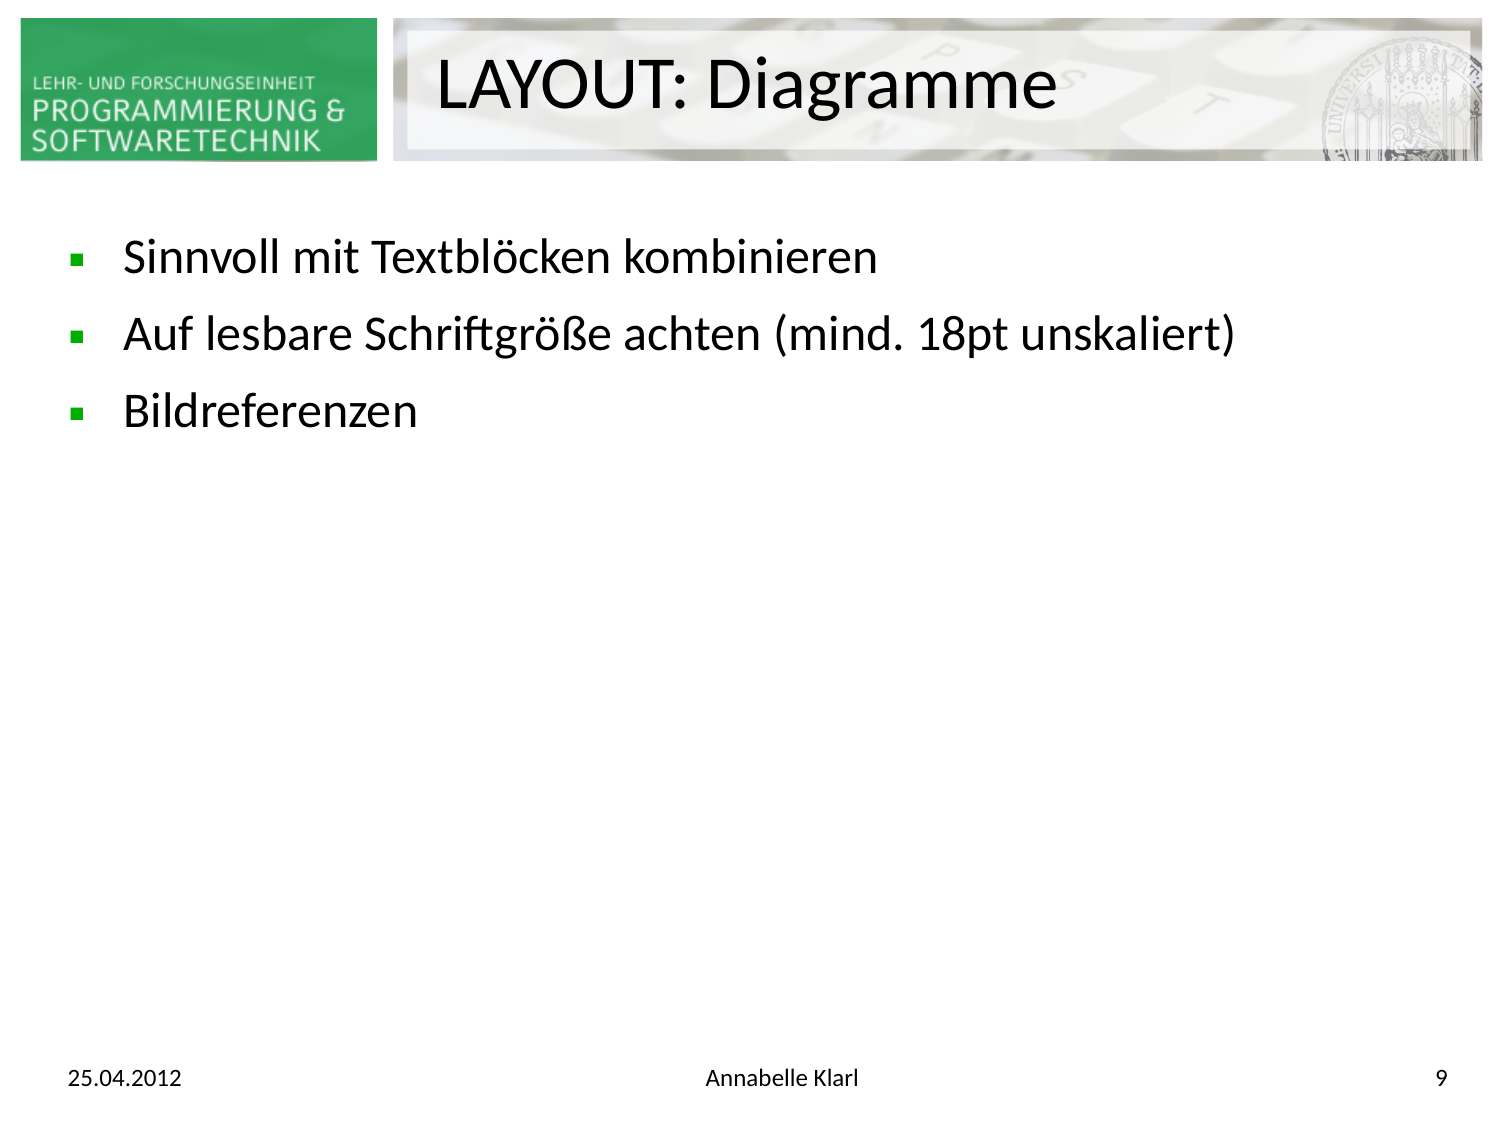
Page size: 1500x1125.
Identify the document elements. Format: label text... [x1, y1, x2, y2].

title LAYOUT: Diagramme [407, 30, 1471, 150]
picture [20, 18, 240, 162]
list Sinnvoll mit Textblöcken kombinieren Auf lesbare Schriftgröße achten (mind. 18pt unskaliert) Bildreferenzen [52, 236, 1447, 1006]
